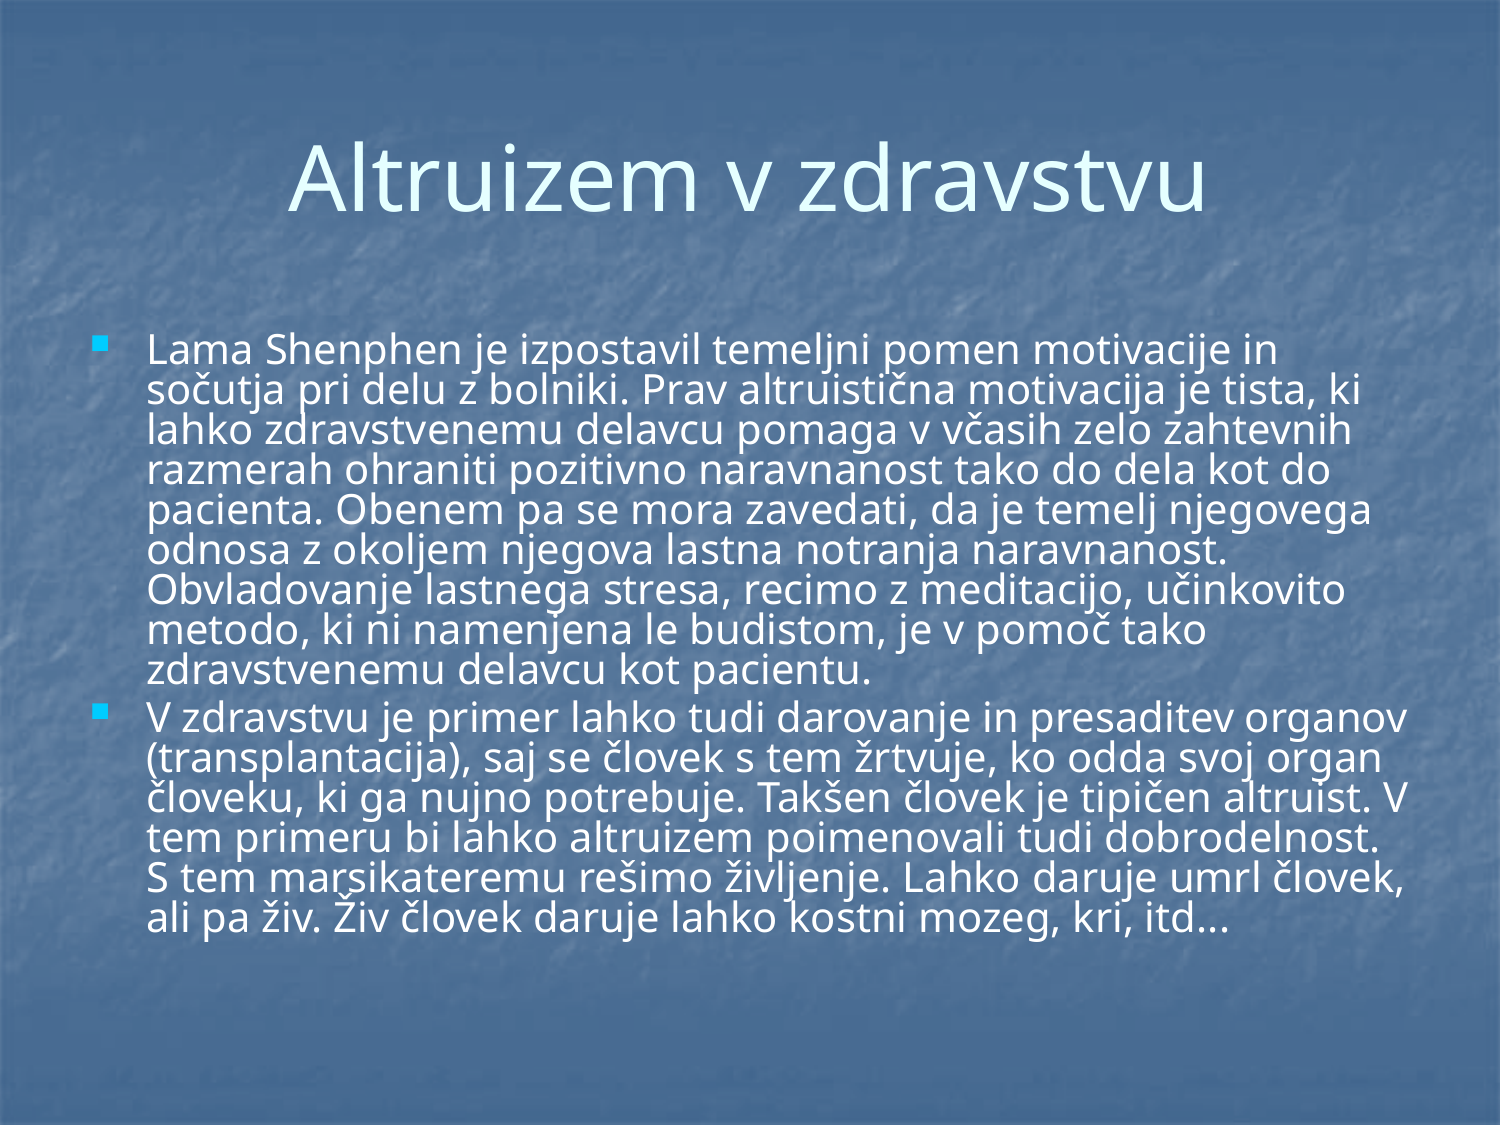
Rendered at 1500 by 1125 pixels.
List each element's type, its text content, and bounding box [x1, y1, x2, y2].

title Altruizem v zdravstvu [75, 62, 1425, 288]
list Lama Shenphen je izpostavil temeljni pomen motivacije in sočutja pri delu z bolniki. Prav altruistična motivacija je tista, ki lahko zdravstvenemu delavcu pomaga v včasih zelo zahtevnih razmerah ohraniti pozitivno naravnanost tako do dela kot do pacienta. Obenem pa se mora zavedati, da je temelj njegovega odnosa z okoljem njegova lastna notranja naravnanost. Obvladovanje lastnega stresa, recimo z meditacijo, učinkovito metodo, ki ni namenjena le budistom, je v pomoč tako zdravstvenemu delavcu kot pacientu. V zdravstvu je primer lahko tudi darovanje in presaditev organov (transplantacija), saj se človek s tem žrtvuje, ko odda svoj organ človeku, ki ga nujno potrebuje. Takšen človek je tipičen altruist. V tem primeru bi lahko altruizem poimenovali tudi dobrodelnost. S tem marsikateremu rešimo življenje. Lahko daruje umrl človek, ali pa živ. Živ človek daruje lahko kostni mozeg, kri, itd... [75, 324, 1425, 1000]
picture [0, 0, 1500, 1125]
